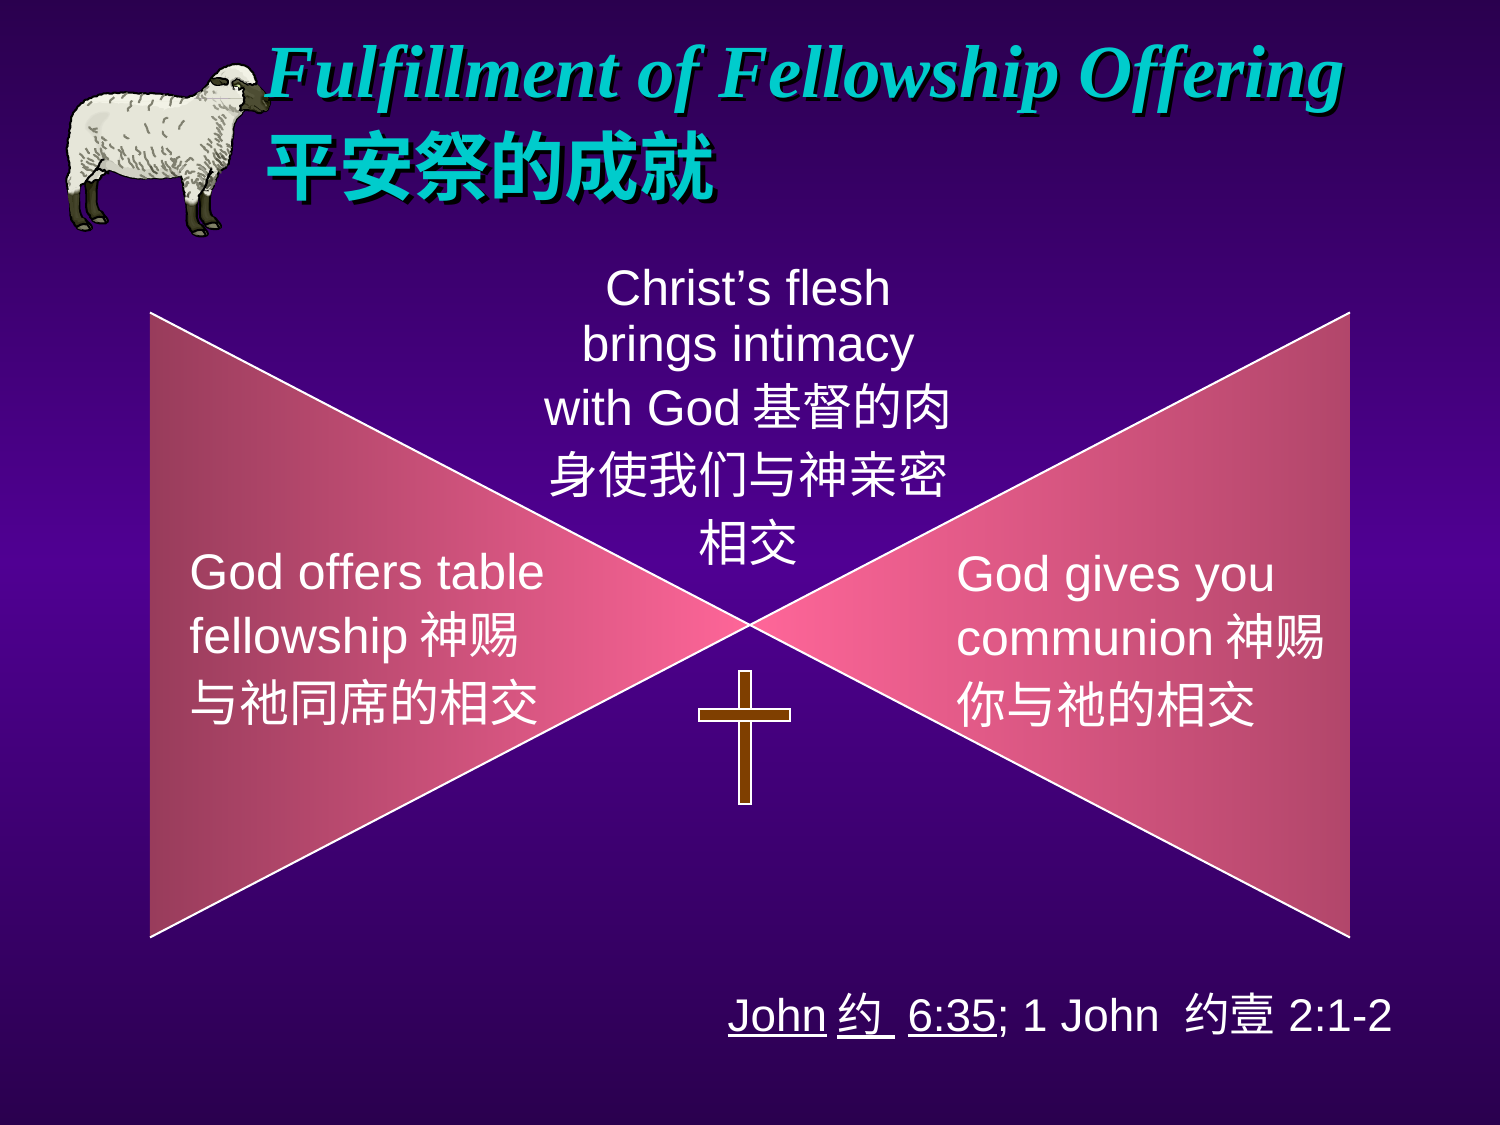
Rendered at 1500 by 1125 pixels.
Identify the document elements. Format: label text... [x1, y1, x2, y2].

text_box John约 6:35; 1 John 约壹2:1-2 [712, 975, 1463, 1053]
title Fulfillment of Fellowship Offering 平安祭的成就 [249, 0, 1388, 252]
text_box God gives you communion神赐你与祂的相交 [940, 538, 1354, 747]
text_box [989, 747, 1351, 936]
text_box God offers table fellowship神赐与祂同席的相交 [174, 536, 575, 744]
text_box [978, 314, 1351, 538]
text_box [149, 314, 519, 936]
text_box [755, 584, 940, 722]
text_box [575, 584, 745, 714]
text_box [699, 671, 790, 804]
text_box Christ’s flesh brings intimacy with God基督的肉身使我们与神亲密相交 [519, 252, 978, 584]
